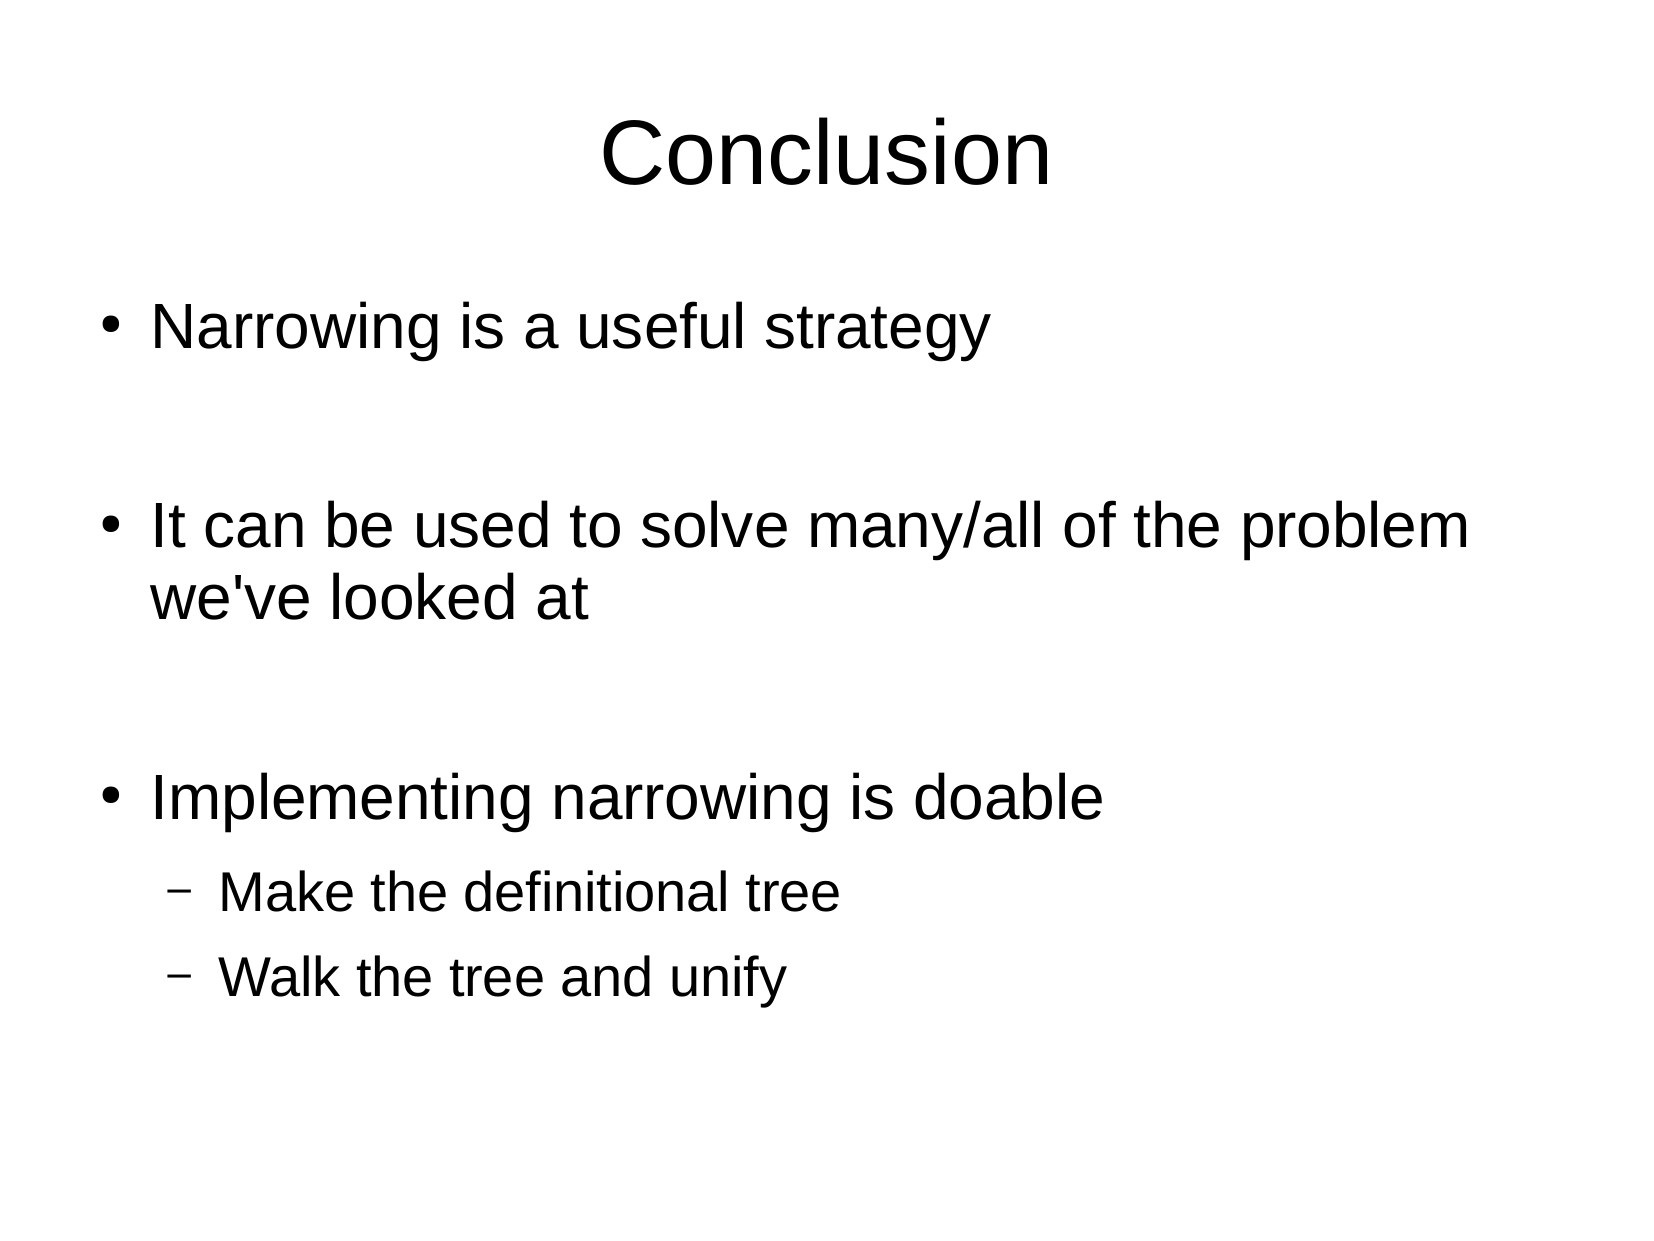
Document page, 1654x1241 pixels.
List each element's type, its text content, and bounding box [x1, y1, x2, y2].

title Conclusion [82, 49, 1571, 257]
list Narrowing is a useful strategy It can be used to solve many/all of the problem we've looked at Implementing narrowing is doable Make the definitional tree Walk the tree and unify [82, 290, 1571, 1010]
